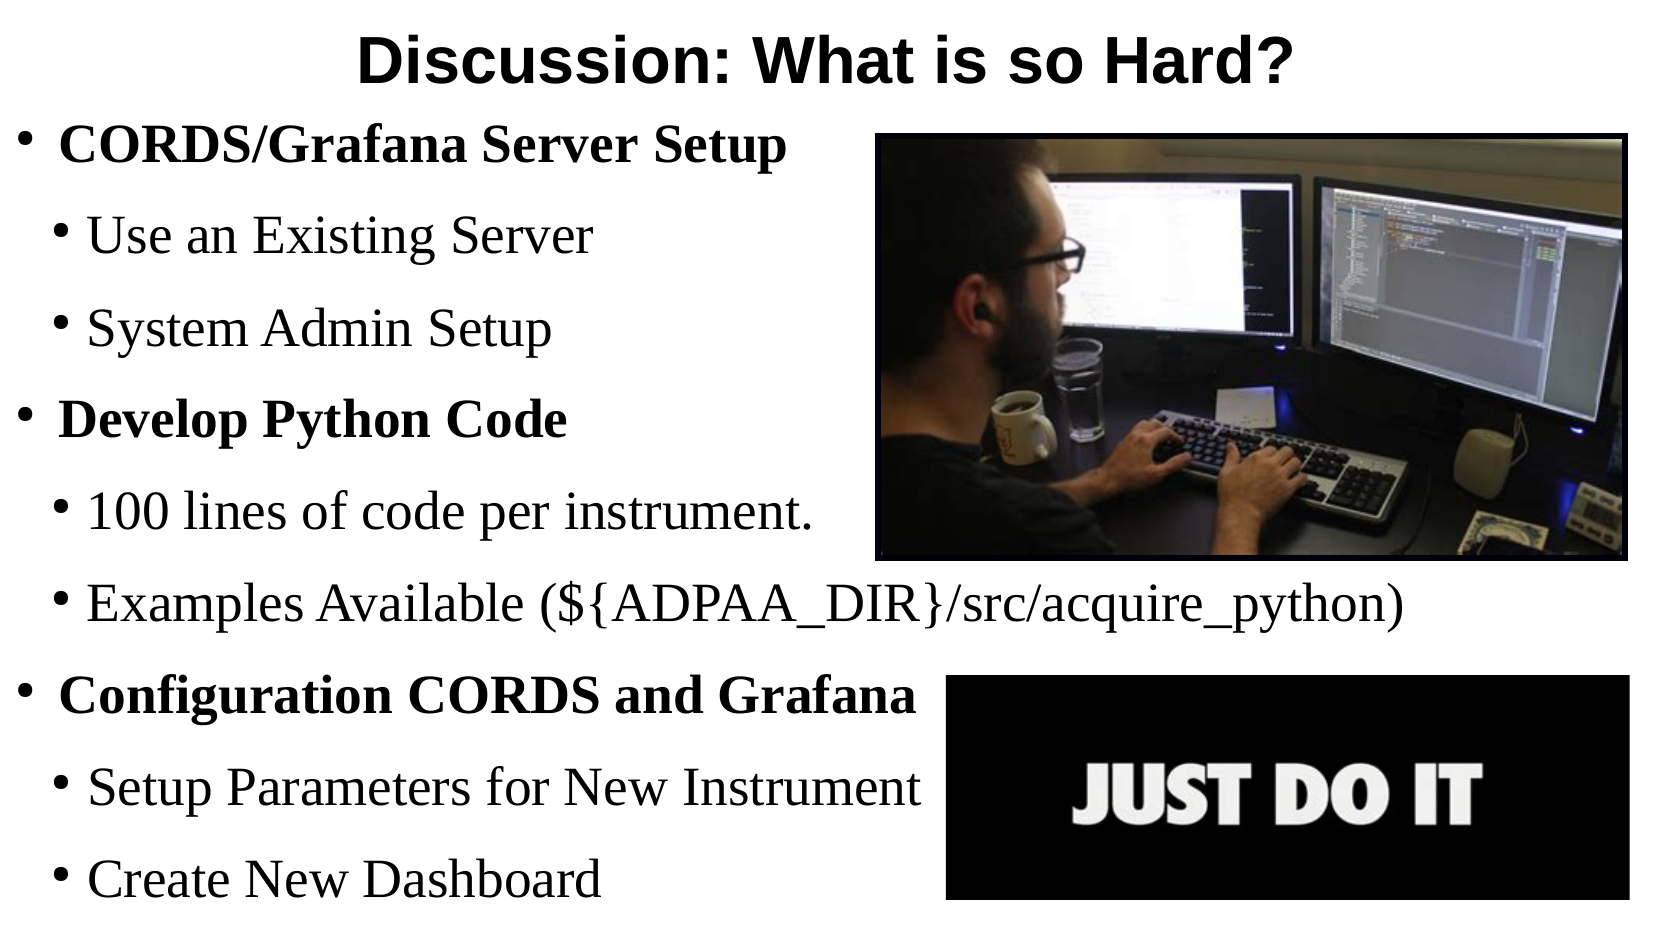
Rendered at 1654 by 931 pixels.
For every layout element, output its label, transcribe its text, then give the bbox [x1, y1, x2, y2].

picture [881, 139, 1622, 556]
text_box Discussion: What is so Hard? [0, 7, 1654, 99]
list CORDS/Grafana Server Setup Use an Existing Server System Admin Setup Develop Python Code 100 lines of code per instrument. Examples Available (${ADPAA_DIR}/src/acquire_python) Configuration CORDS and Grafana Setup Parameters for New Instrument Create New Dashboard [0, 99, 1654, 922]
picture [945, 675, 1630, 900]
